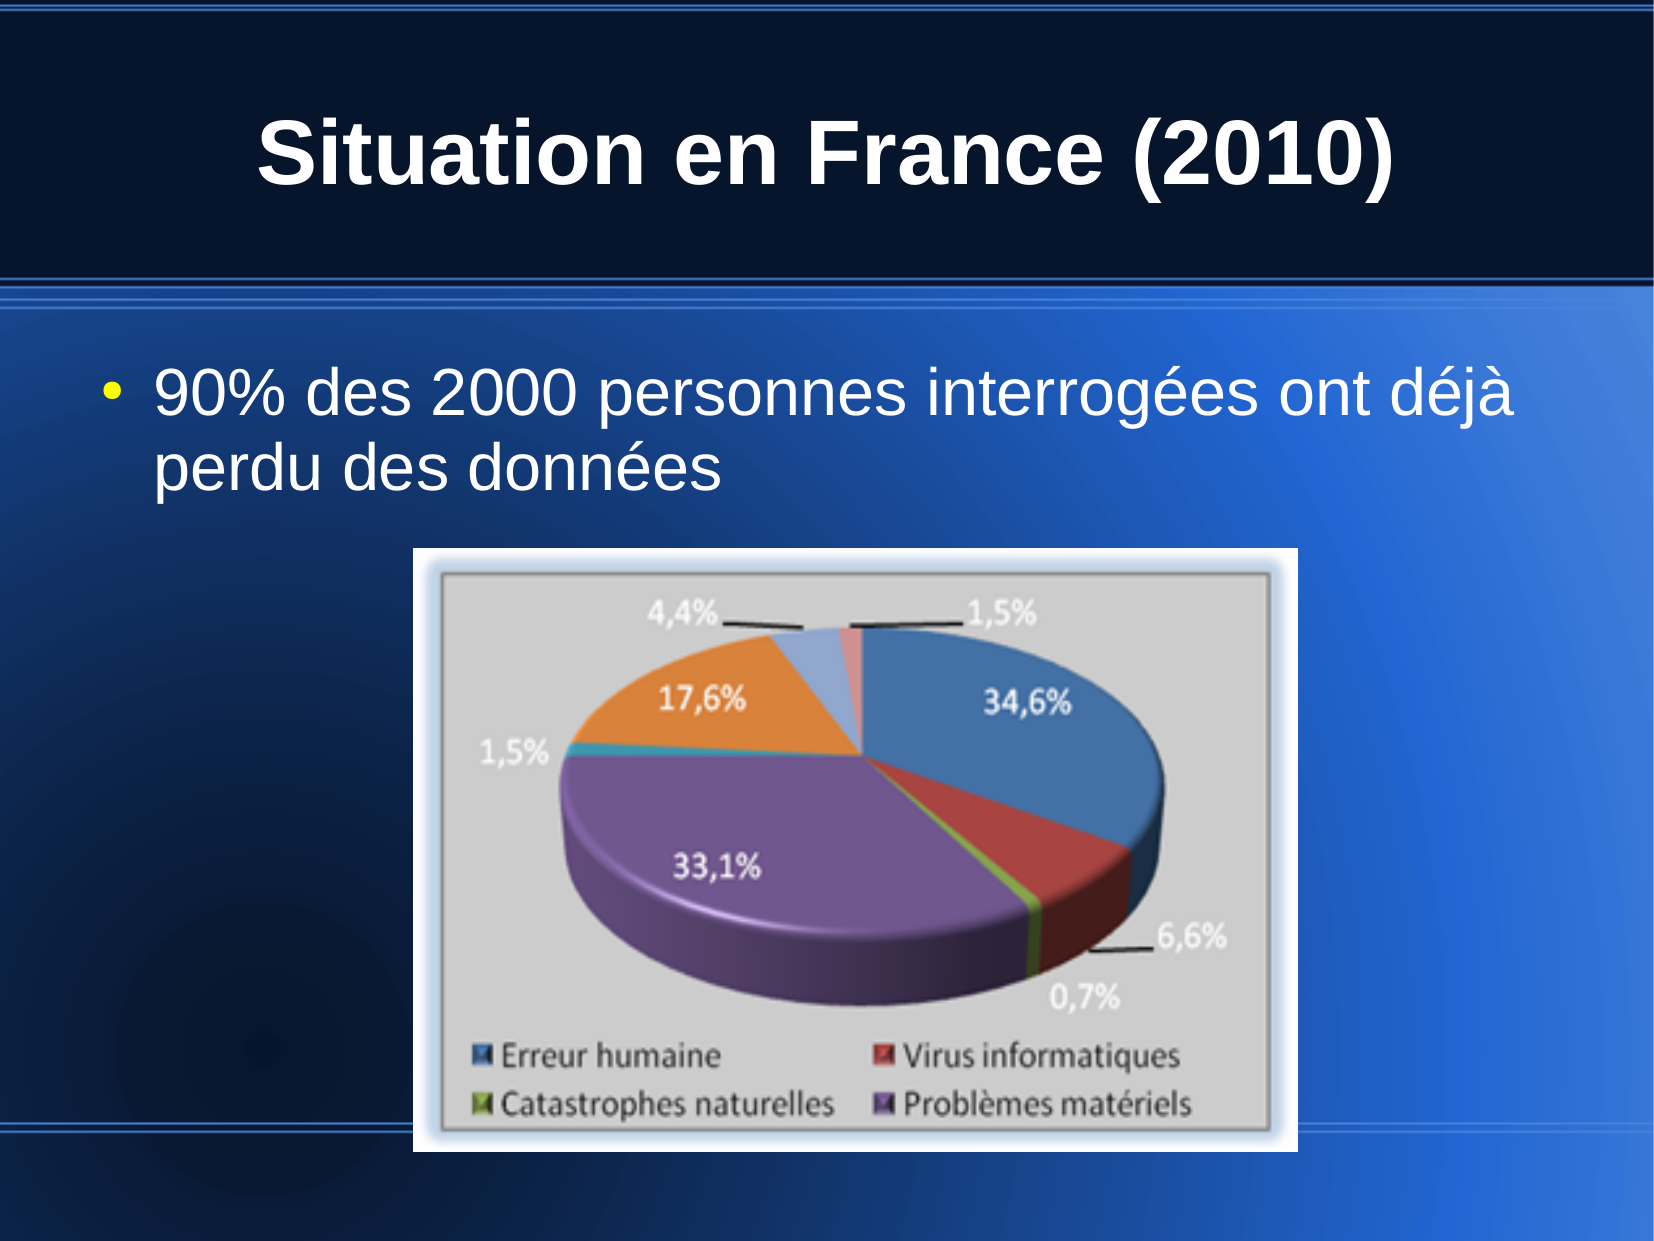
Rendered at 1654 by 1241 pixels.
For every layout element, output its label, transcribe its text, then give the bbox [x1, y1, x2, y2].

title Situation en France (2010) [82, 49, 1571, 257]
list 90% des 2000 personnes interrogées ont déjà perdu des données [82, 355, 1571, 1174]
picture [0, 0, 1654, 1241]
